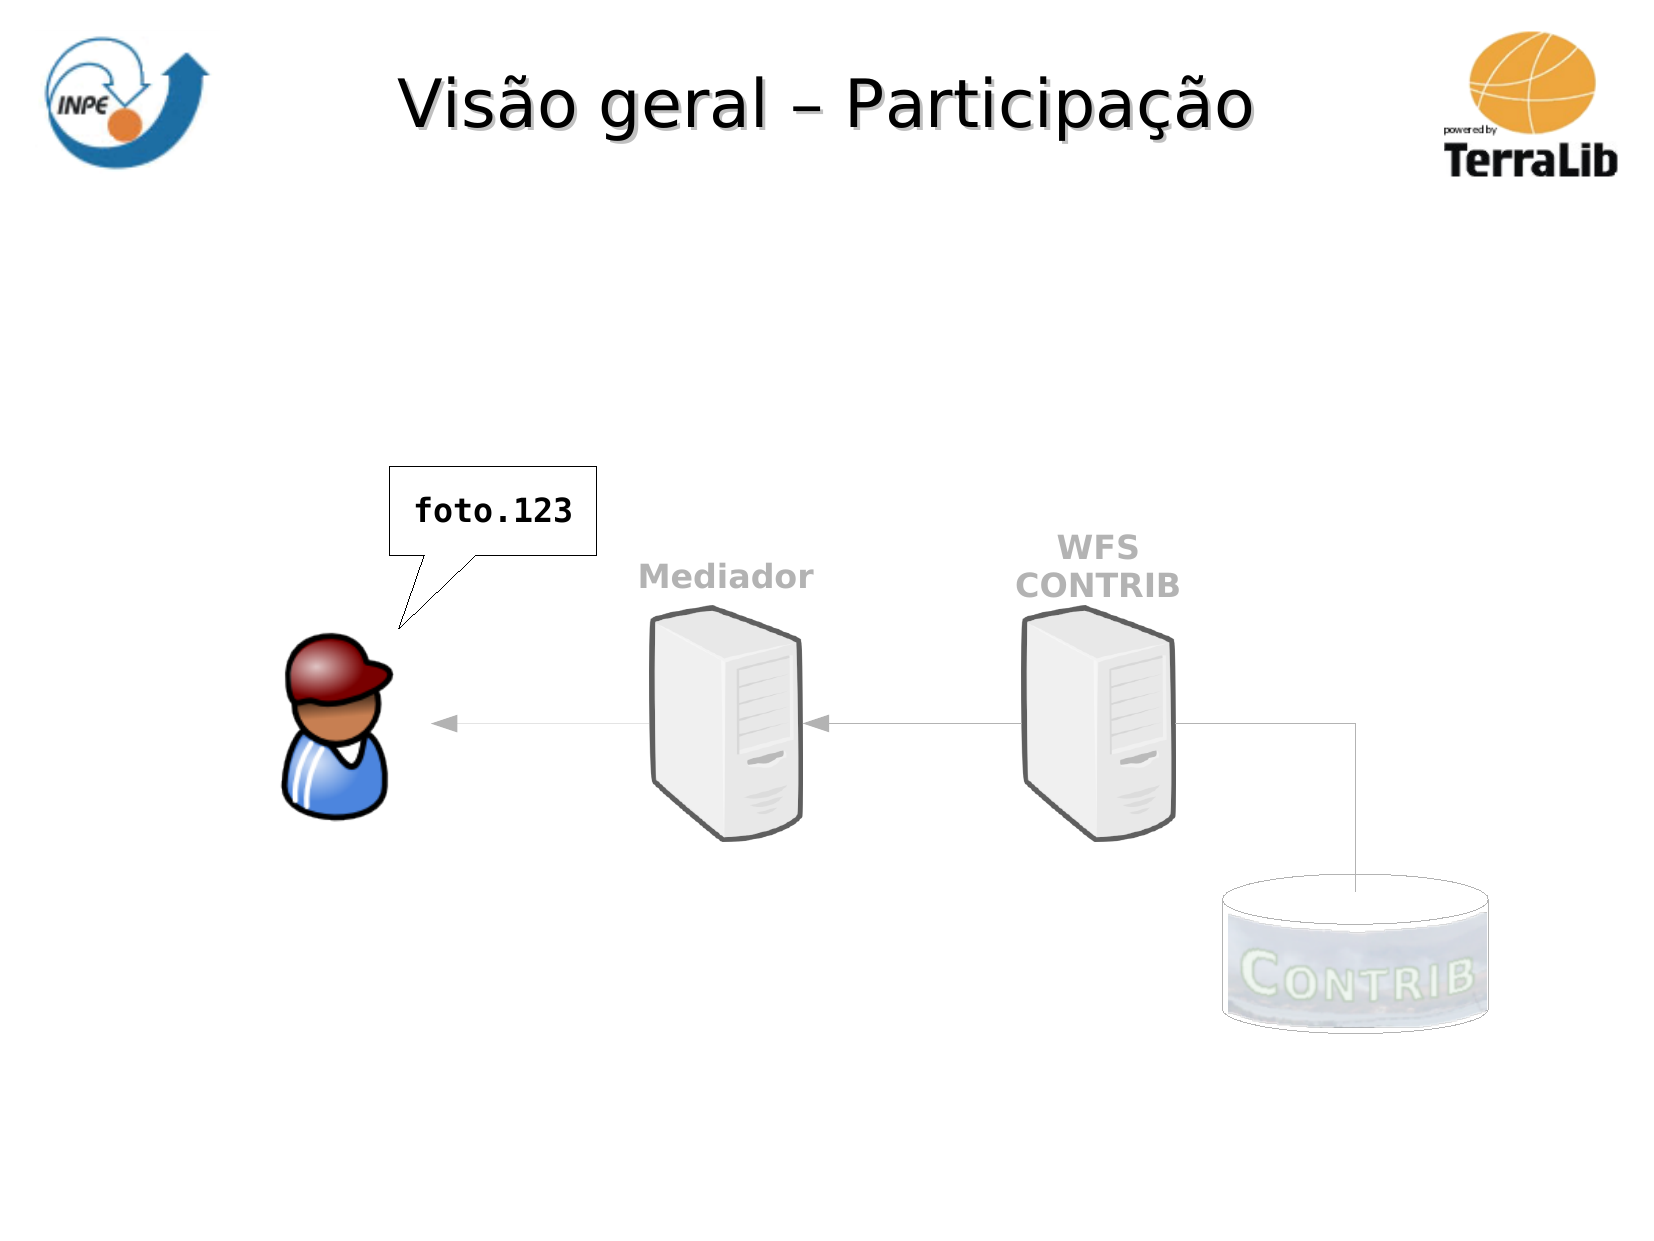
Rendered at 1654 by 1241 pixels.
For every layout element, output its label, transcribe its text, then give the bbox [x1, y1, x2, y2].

title Visão geral – Participação [206, 33, 1447, 176]
picture [1443, 29, 1619, 178]
picture [1228, 909, 1487, 1033]
picture [235, 625, 431, 822]
text_box [1222, 874, 1489, 1016]
picture [649, 605, 803, 842]
picture [1021, 605, 1176, 842]
picture [35, 29, 220, 178]
text_box foto.123 [389, 466, 597, 629]
